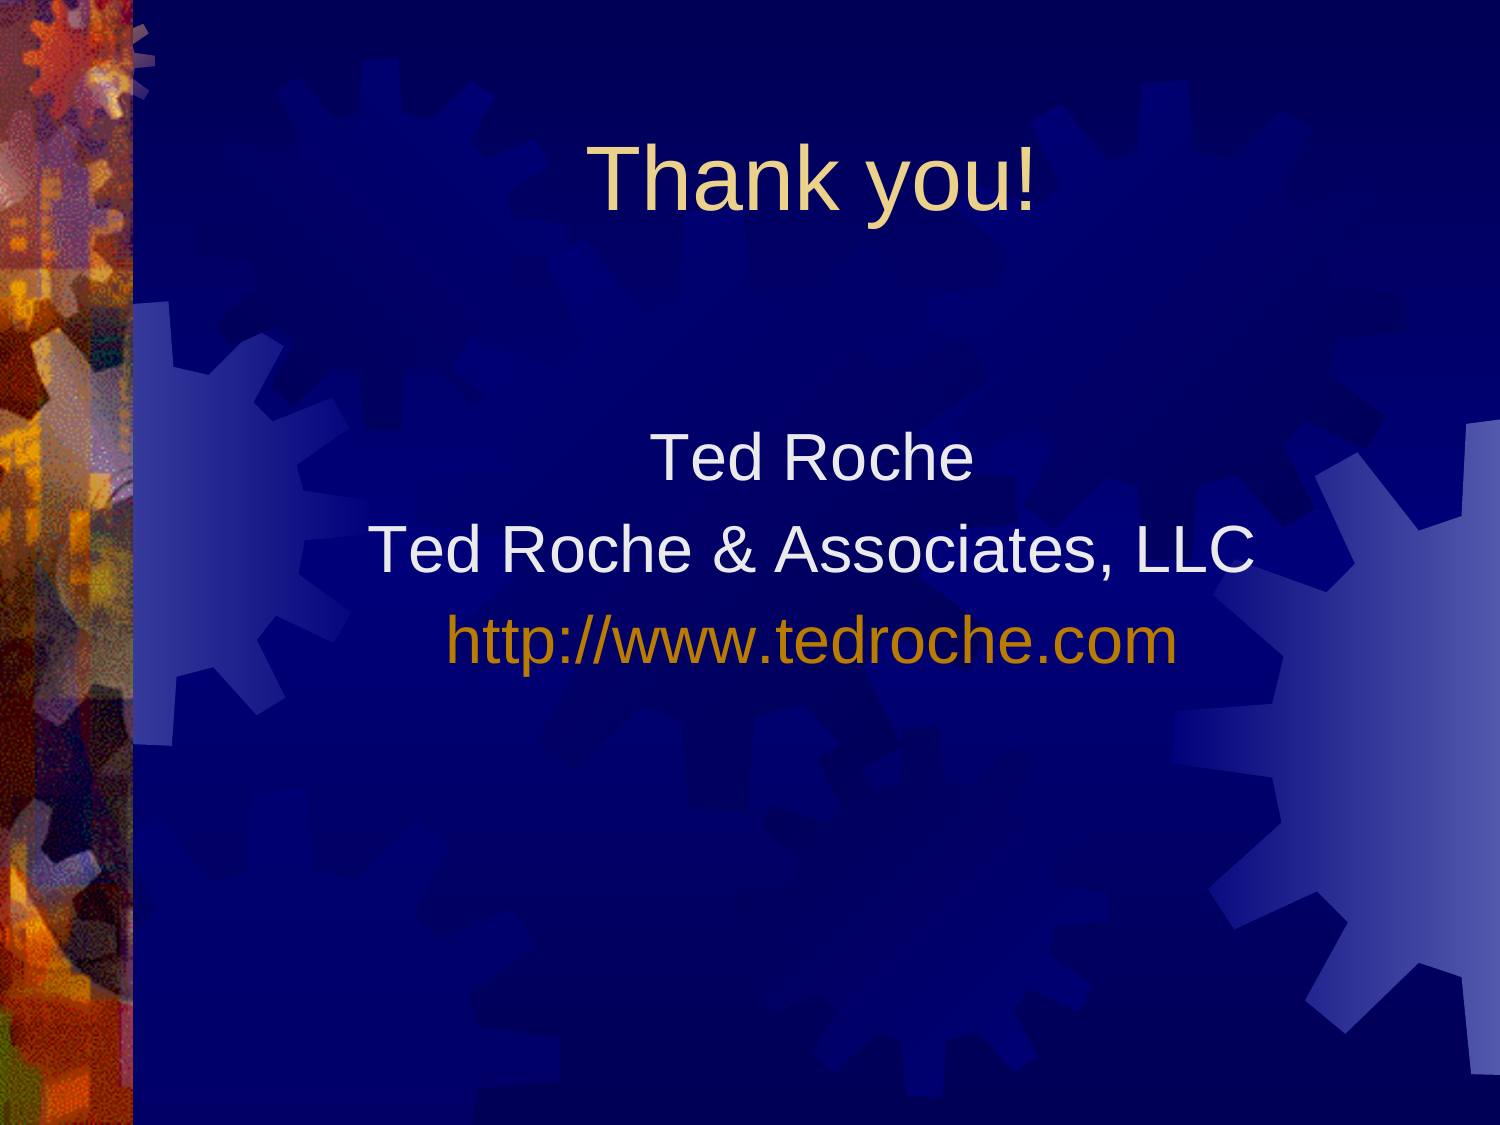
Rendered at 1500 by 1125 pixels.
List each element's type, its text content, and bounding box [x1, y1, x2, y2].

list Ted Roche Ted Roche & Associates, LLC http://www.tedroche.com [174, 412, 1450, 951]
title Thank you! [174, 49, 1450, 238]
picture [0, 0, 133, 1125]
